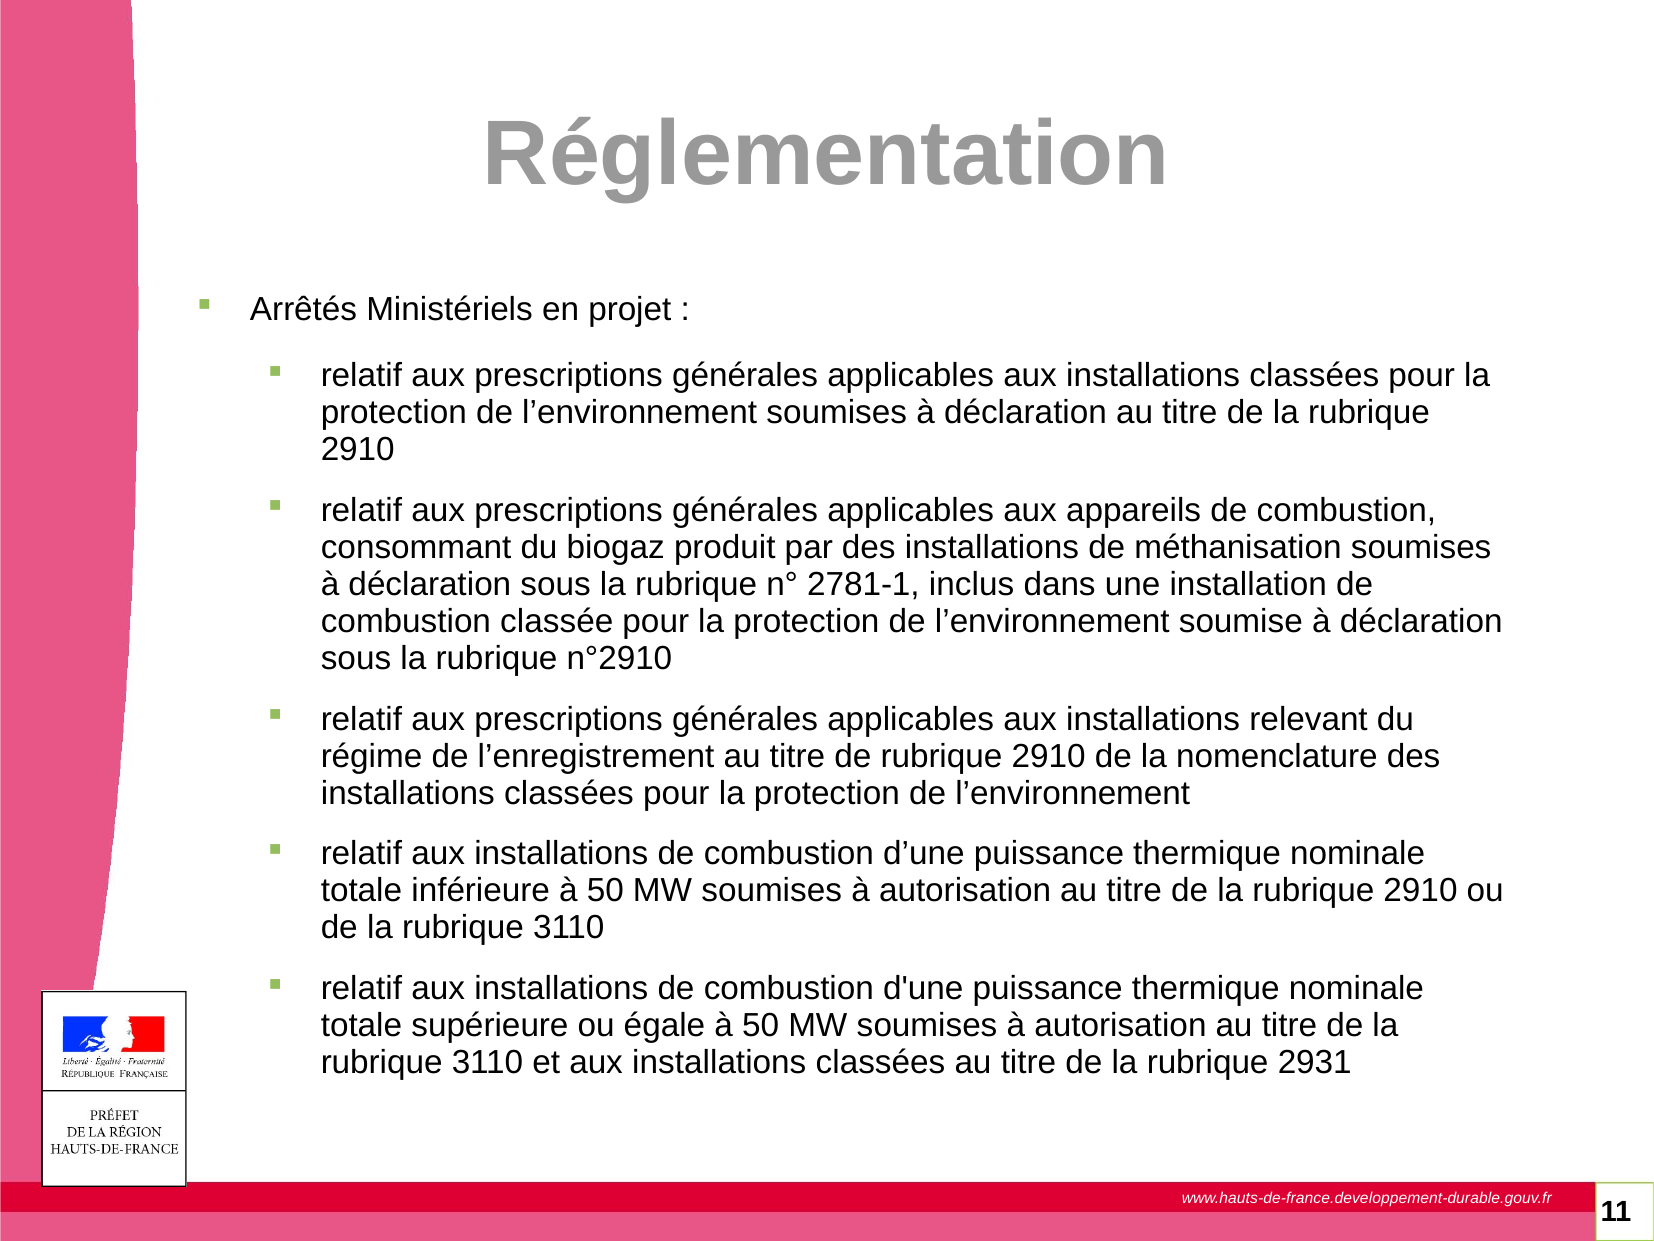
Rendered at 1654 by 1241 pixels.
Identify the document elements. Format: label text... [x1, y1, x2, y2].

picture [0, 0, 1654, 1241]
title Réglementation [82, 49, 1571, 257]
list Arrêtés Ministériels en projet : relatif aux prescriptions générales applicables aux installations classées pour la protection de l’environnement soumises à déclaration au titre de la rubrique 2910 relatif aux prescriptions générales applicables aux appareils de combustion, consommant du biogaz produit par des installations de méthanisation soumises à déclaration sous la rubrique n° 2781-1, inclus dans une installation de combustion classée pour la protection de l’environnement soumise à déclaration sous la rubrique n°2910 relatif aux prescriptions générales applicables aux installations relevant du régime de l’enregistrement au titre de rubrique 2910 de la nomenclature des installations classées pour la protection de l’environnement relatif aux installations de combustion d’une puissance thermique nominale totale inférieure à 50 MW soumises à autorisation au titre de la rubrique 2910 ou de la rubrique 3110 relatif aux installations de combustion d'une puissance thermique nominale totale supérieure ou égale à 50 MW soumises à autorisation au titre de la rubrique 3110 et aux installations classées au titre de la rubrique 2931 [179, 290, 1509, 1081]
